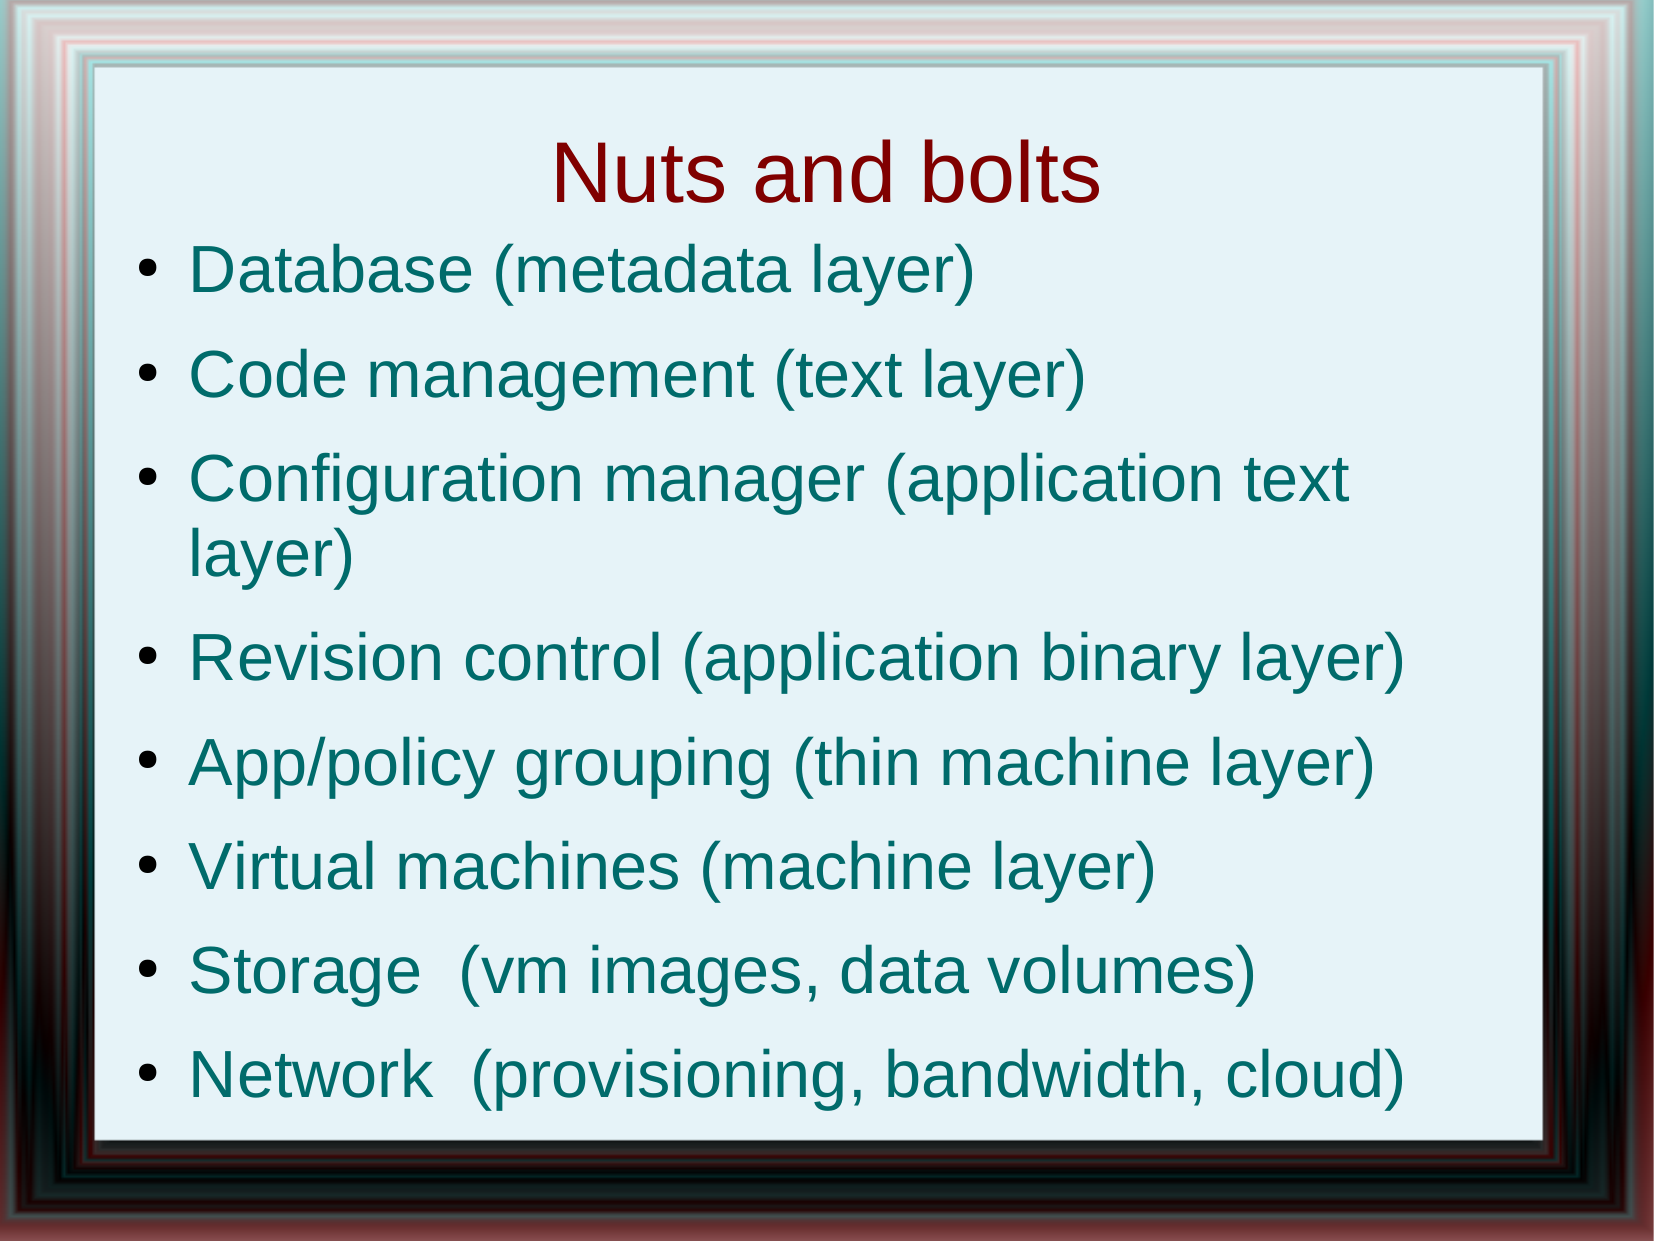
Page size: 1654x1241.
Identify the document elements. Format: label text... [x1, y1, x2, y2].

title Nuts and bolts [118, 88, 1536, 257]
picture [0, 0, 1654, 1241]
list Database (metadata layer) Code management (text layer) Configuration manager (application text layer) Revision control (application binary layer) App/policy grouping (thin machine layer) Virtual machines (machine layer) Storage (vm images, data volumes) Network (provisioning, bandwidth, cloud) [118, 232, 1506, 1215]
